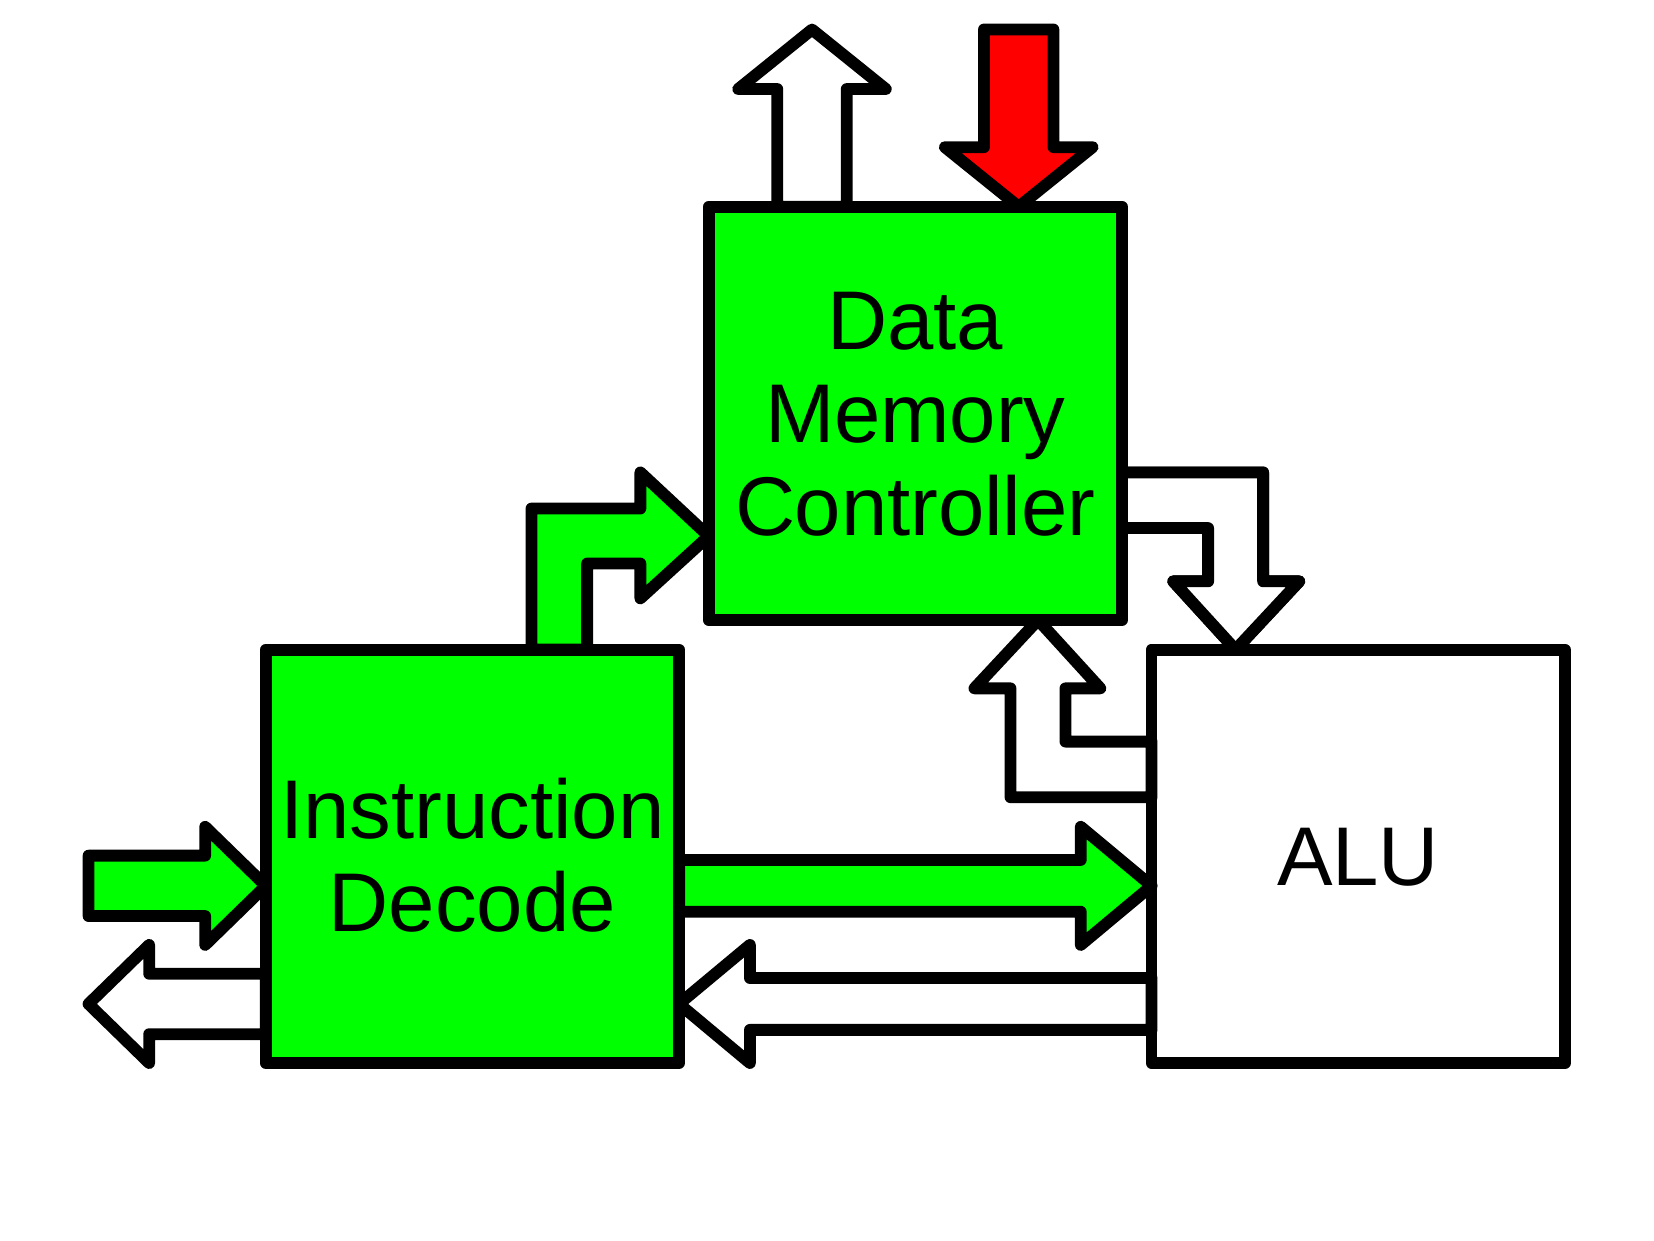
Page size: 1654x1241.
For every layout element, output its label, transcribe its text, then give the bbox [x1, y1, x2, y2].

text_box [1122, 472, 1300, 650]
text_box [531, 472, 709, 650]
text_box ALU [1151, 649, 1565, 1063]
text_box [88, 826, 266, 945]
text_box [974, 620, 1152, 798]
text_box Data Memory Controller [708, 206, 1123, 621]
text_box [679, 826, 1152, 945]
text_box [88, 944, 266, 1064]
text_box [738, 29, 886, 207]
text_box Instruction Decode [265, 649, 680, 1063]
text_box [944, 29, 1093, 207]
text_box [679, 944, 1152, 1064]
